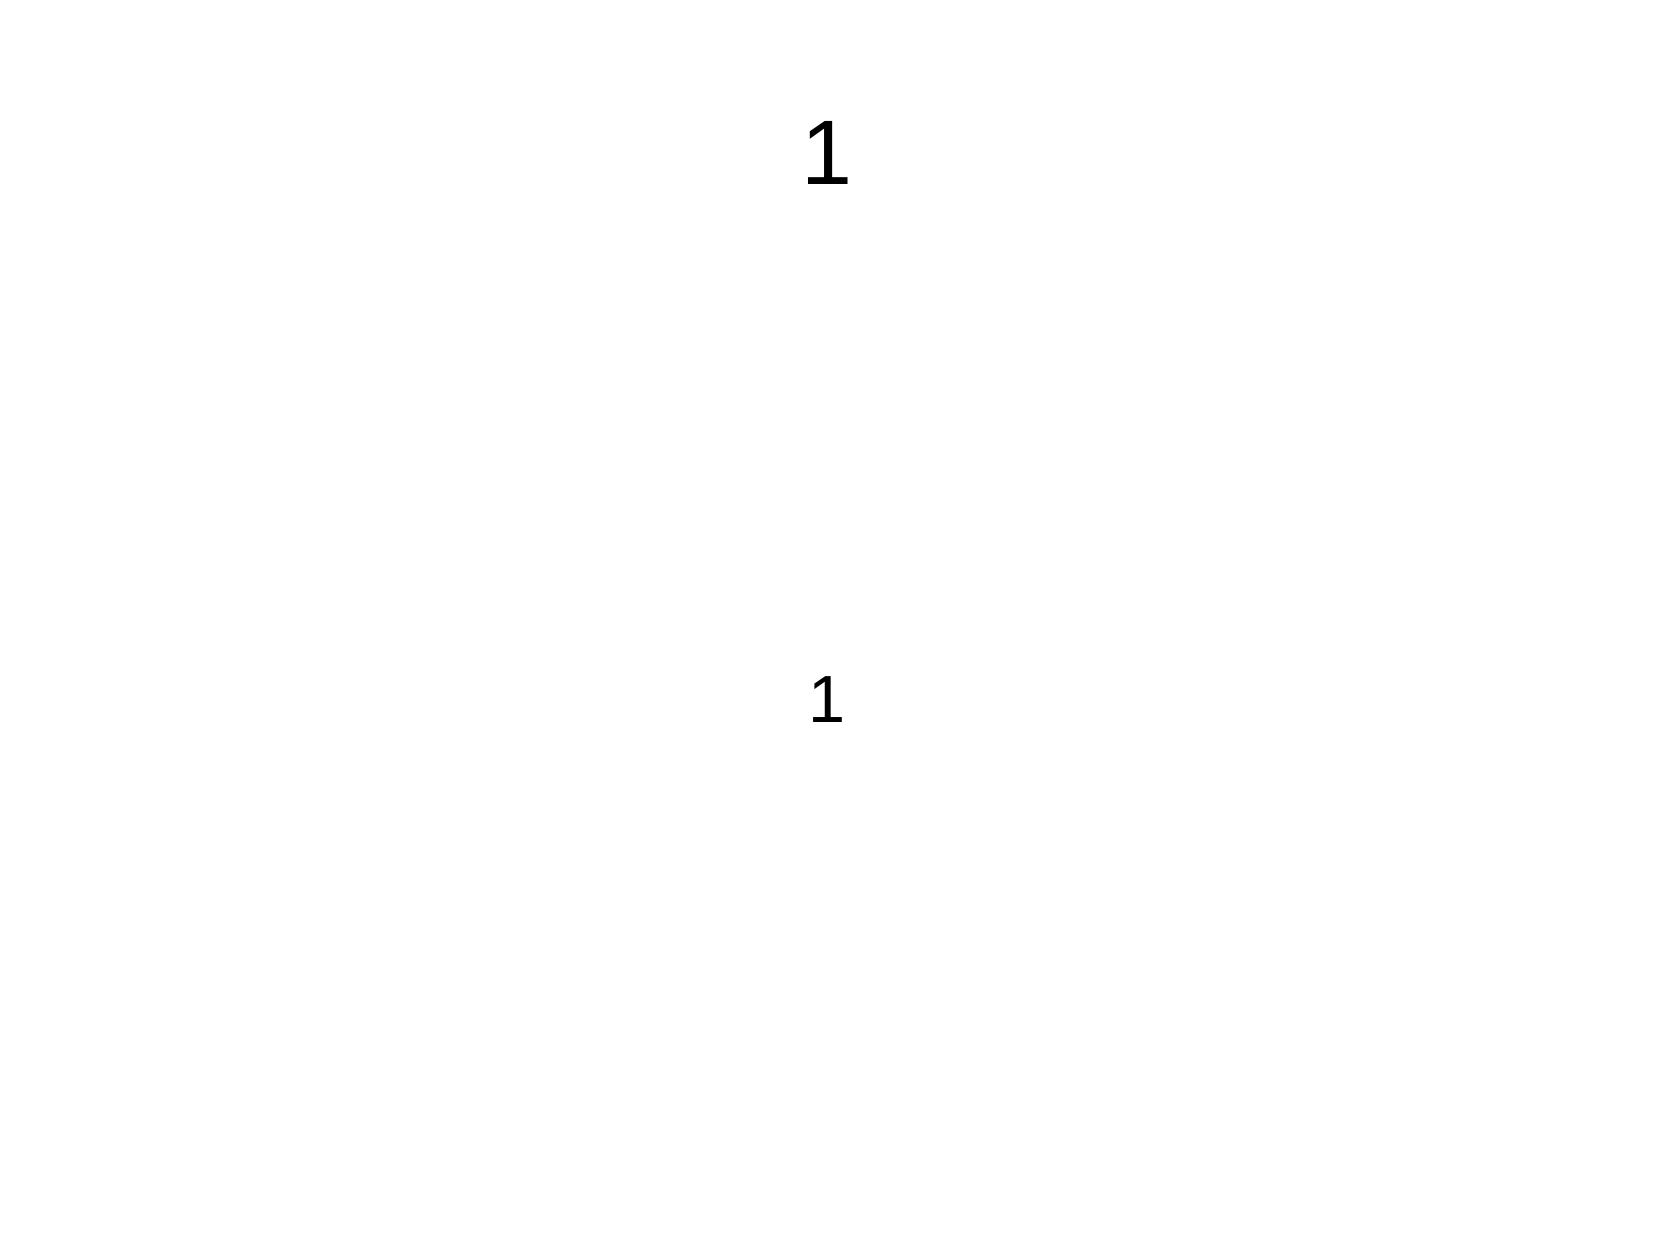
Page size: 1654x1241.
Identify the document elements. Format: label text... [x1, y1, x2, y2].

subtitle 1 [82, 290, 1571, 1109]
title 1 [82, 49, 1571, 257]
